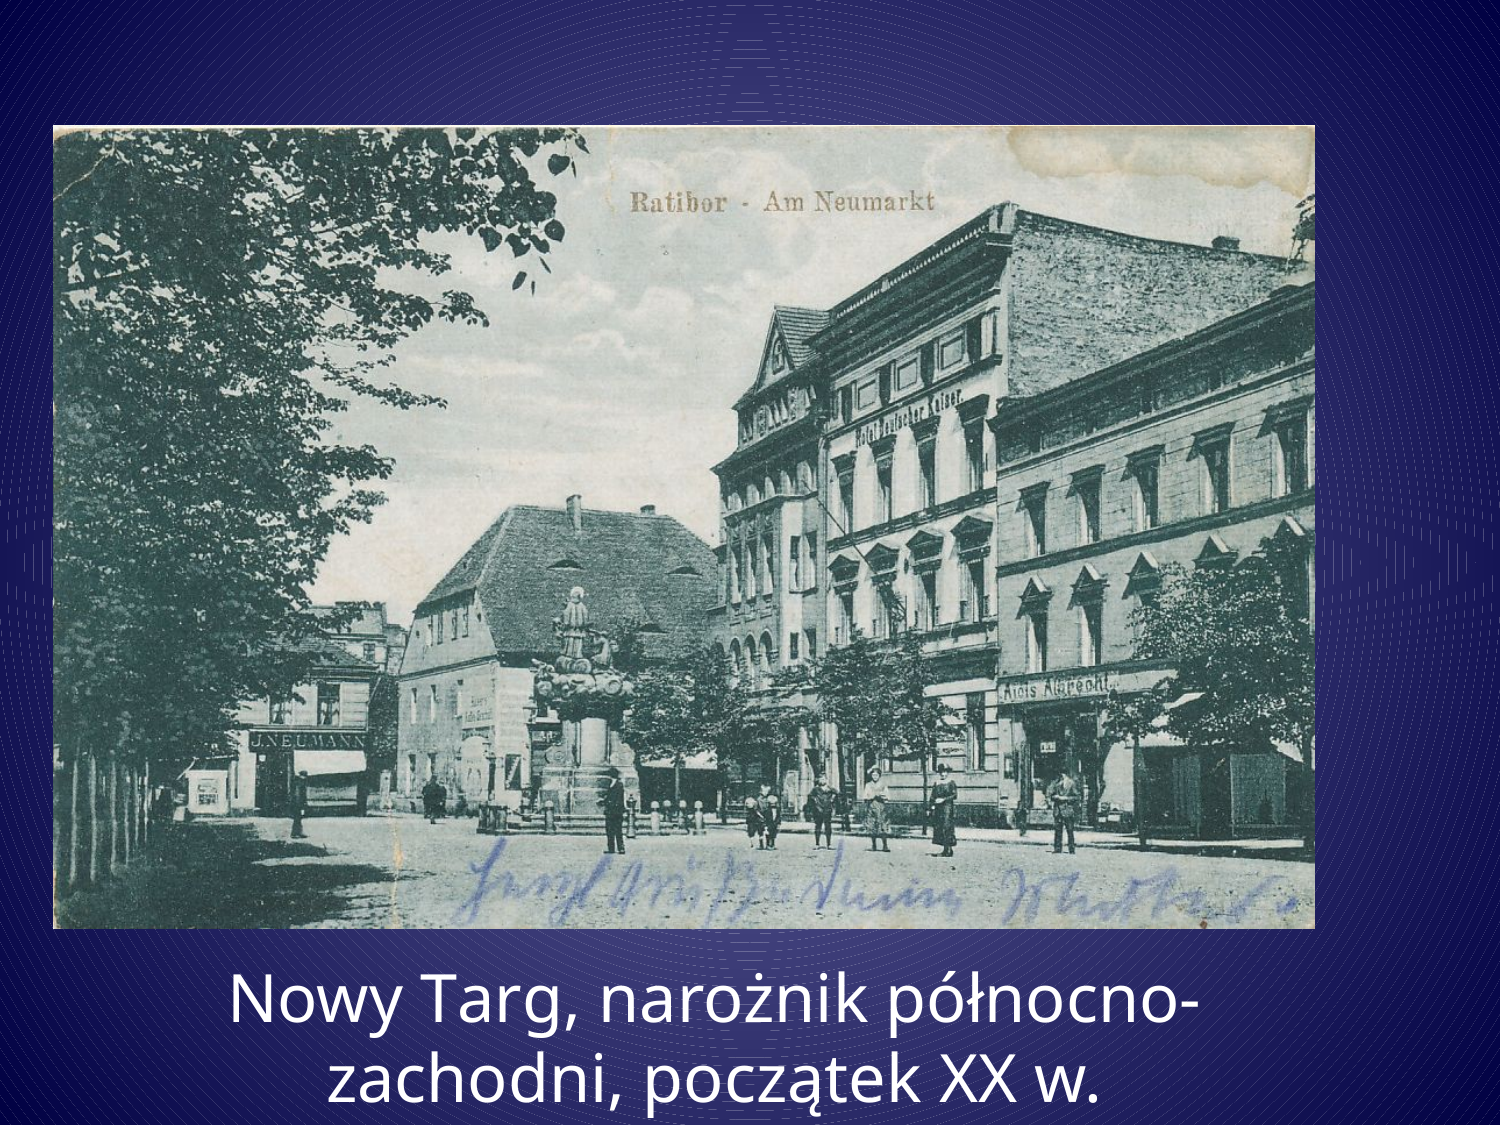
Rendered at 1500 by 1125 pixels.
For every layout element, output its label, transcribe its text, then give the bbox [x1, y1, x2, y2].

picture [53, 125, 1315, 929]
text_box Nowy Targ, narożnik północno-zachodni, początek XX w. [100, 948, 1329, 1125]
